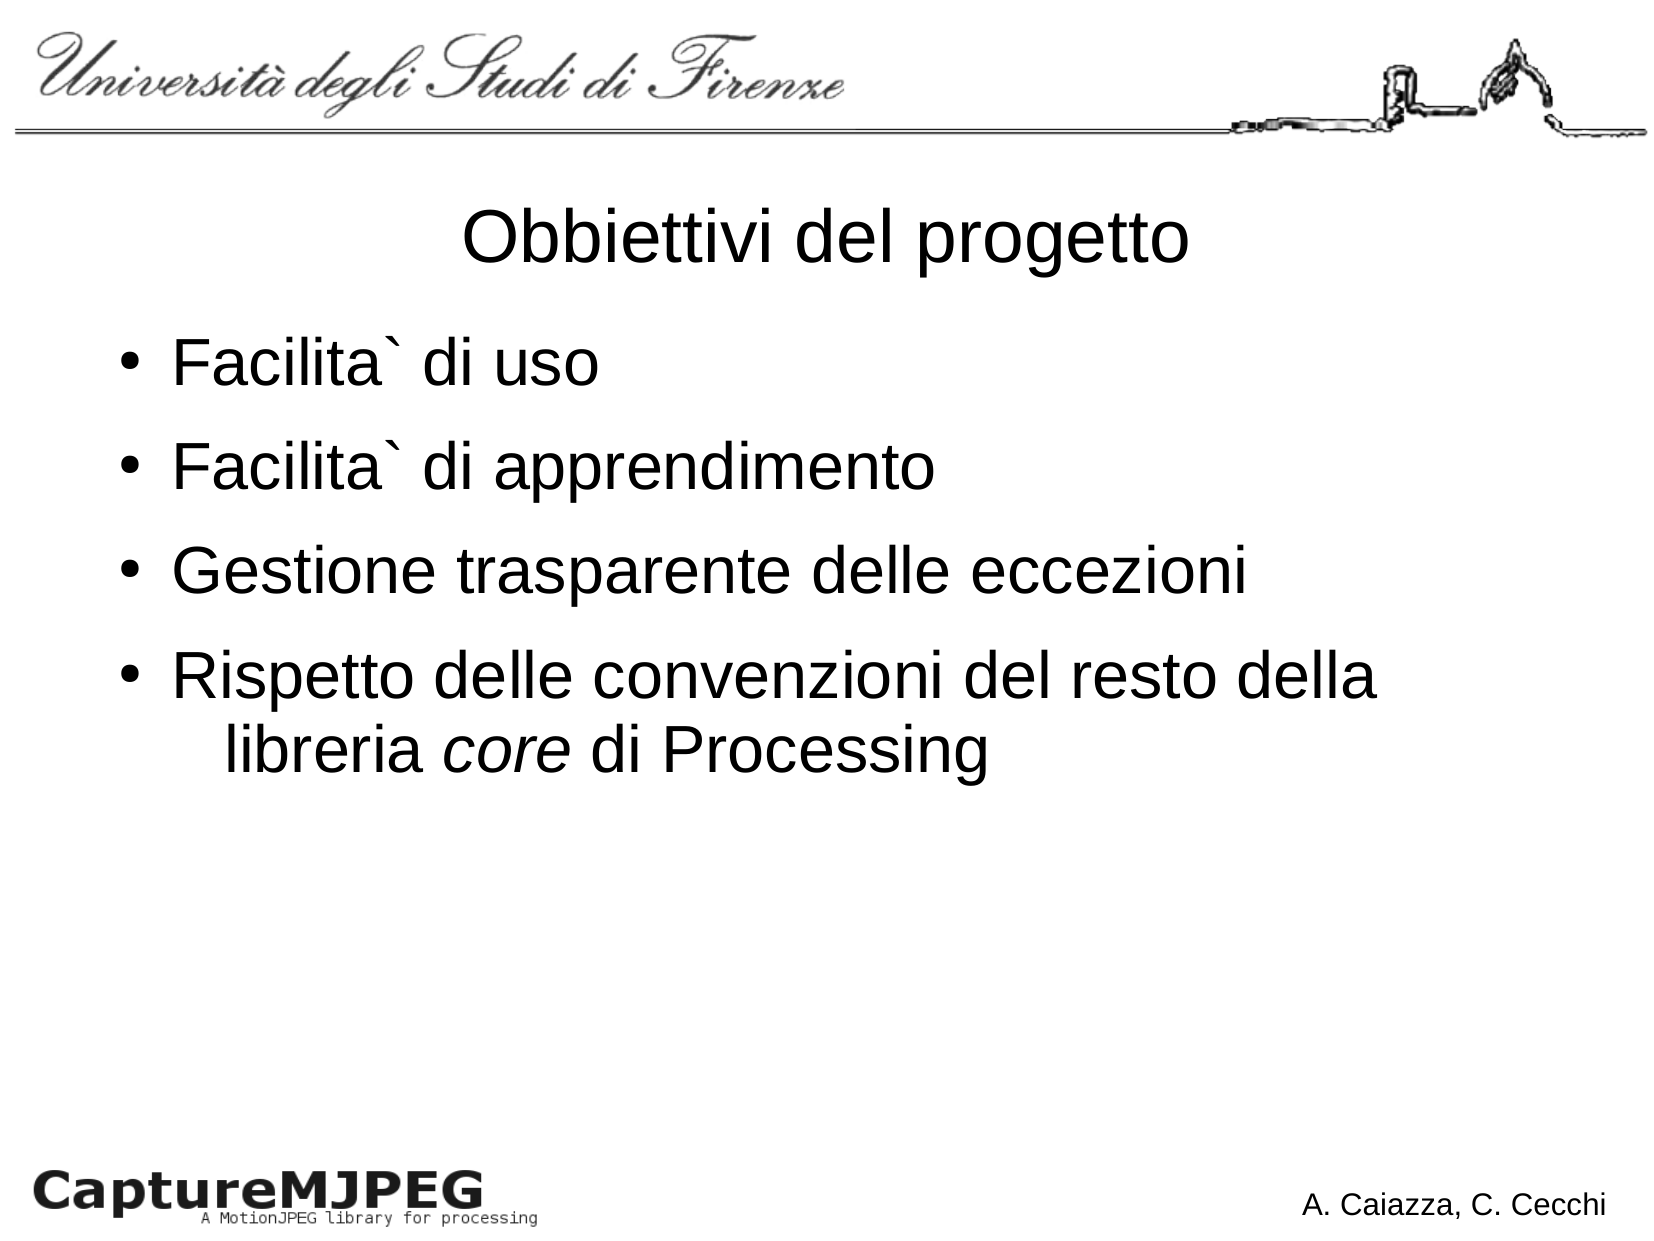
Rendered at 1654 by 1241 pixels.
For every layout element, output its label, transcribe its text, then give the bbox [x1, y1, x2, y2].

picture [7, 4, 1654, 147]
title Obbiettivi del progetto [82, 147, 1571, 324]
picture [17, 1159, 550, 1229]
list Facilita` di uso Facilita` di apprendimento Gestione trasparente delle eccezioni Rispetto delle convenzioni del resto della libreria core di Processing [82, 324, 1571, 1152]
